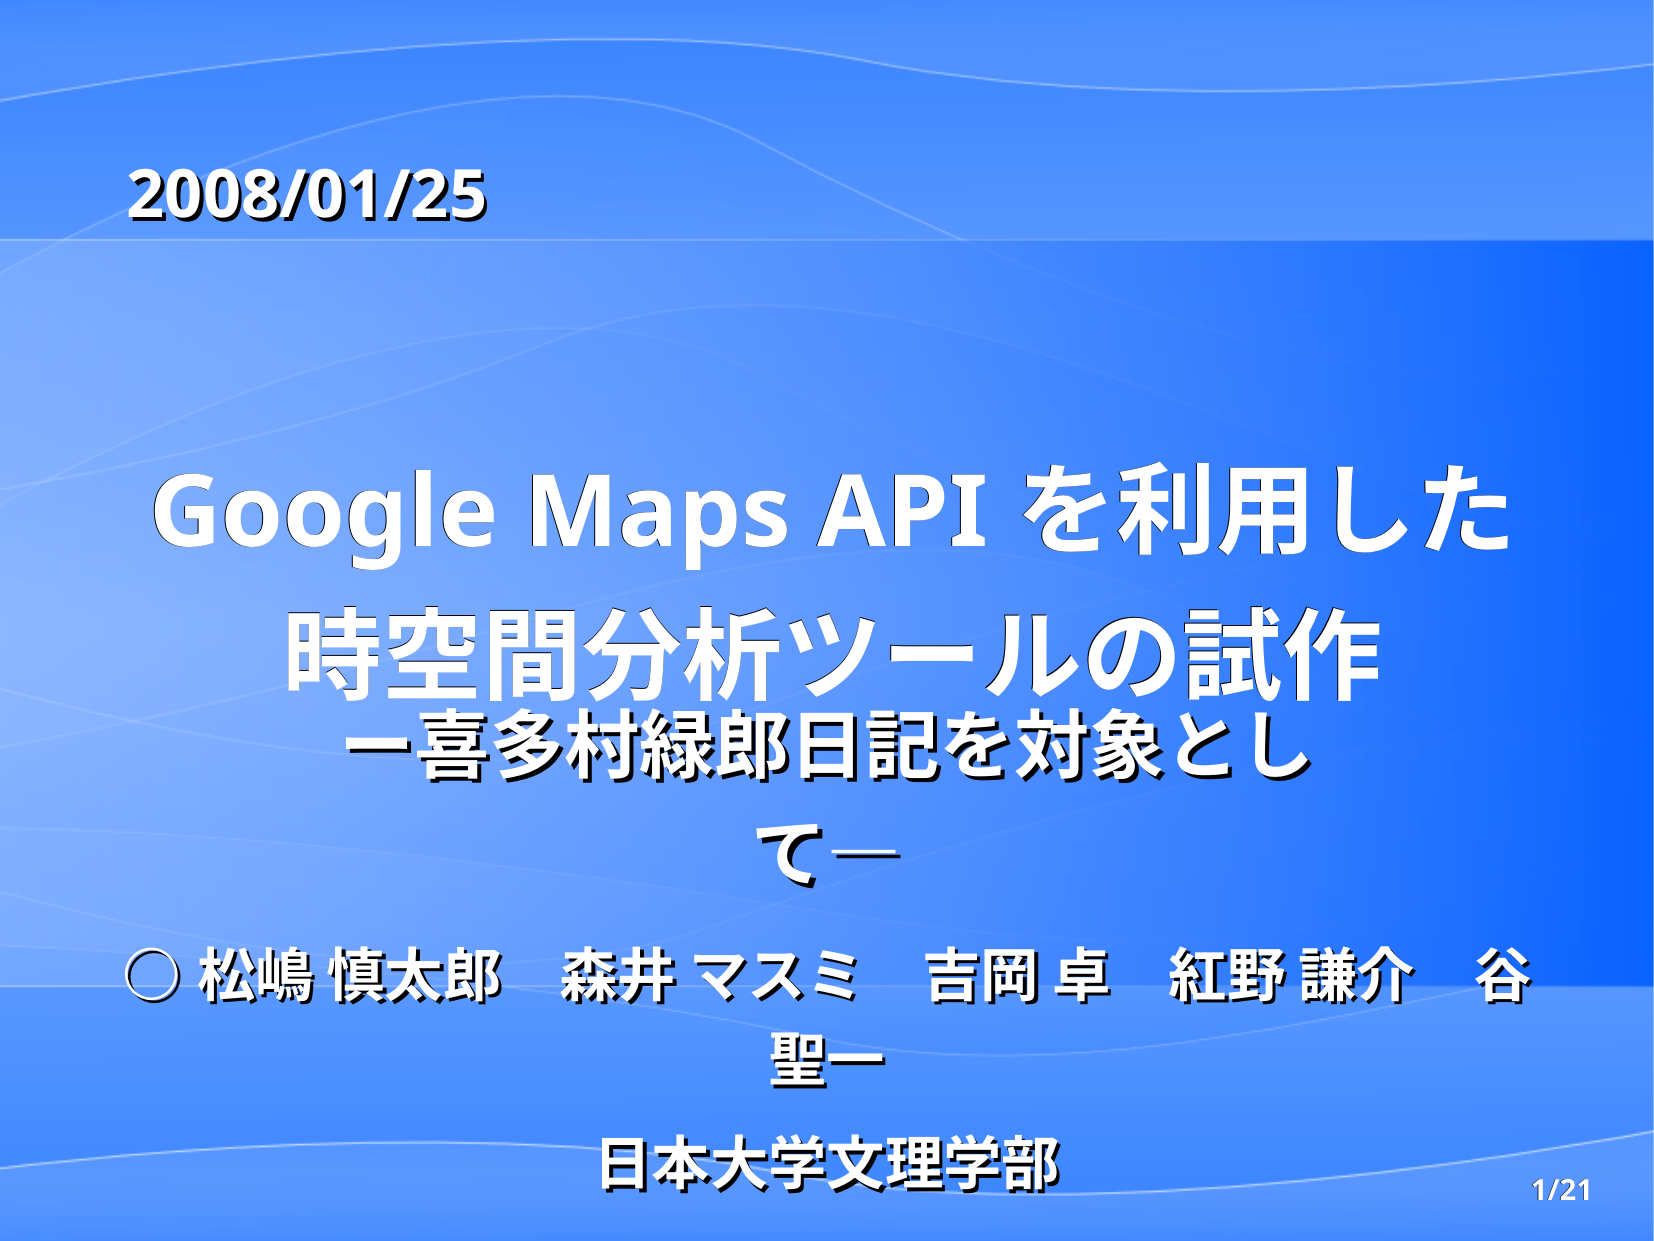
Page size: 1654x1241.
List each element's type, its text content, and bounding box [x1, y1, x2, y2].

picture [0, 0, 1654, 1241]
text_box ー喜多村緑郎日記を対象として― [289, 745, 1365, 842]
text_box 2008/01/25 [59, 147, 556, 235]
text_box ○松嶋 慎太郎 森井 マスミ 吉岡 卓 紅野 謙介 谷 聖一 日本大学文理学部 [76, 989, 1577, 1141]
title Google Maps APIを利用した 時空間分析ツールの試作 [29, 442, 1636, 709]
